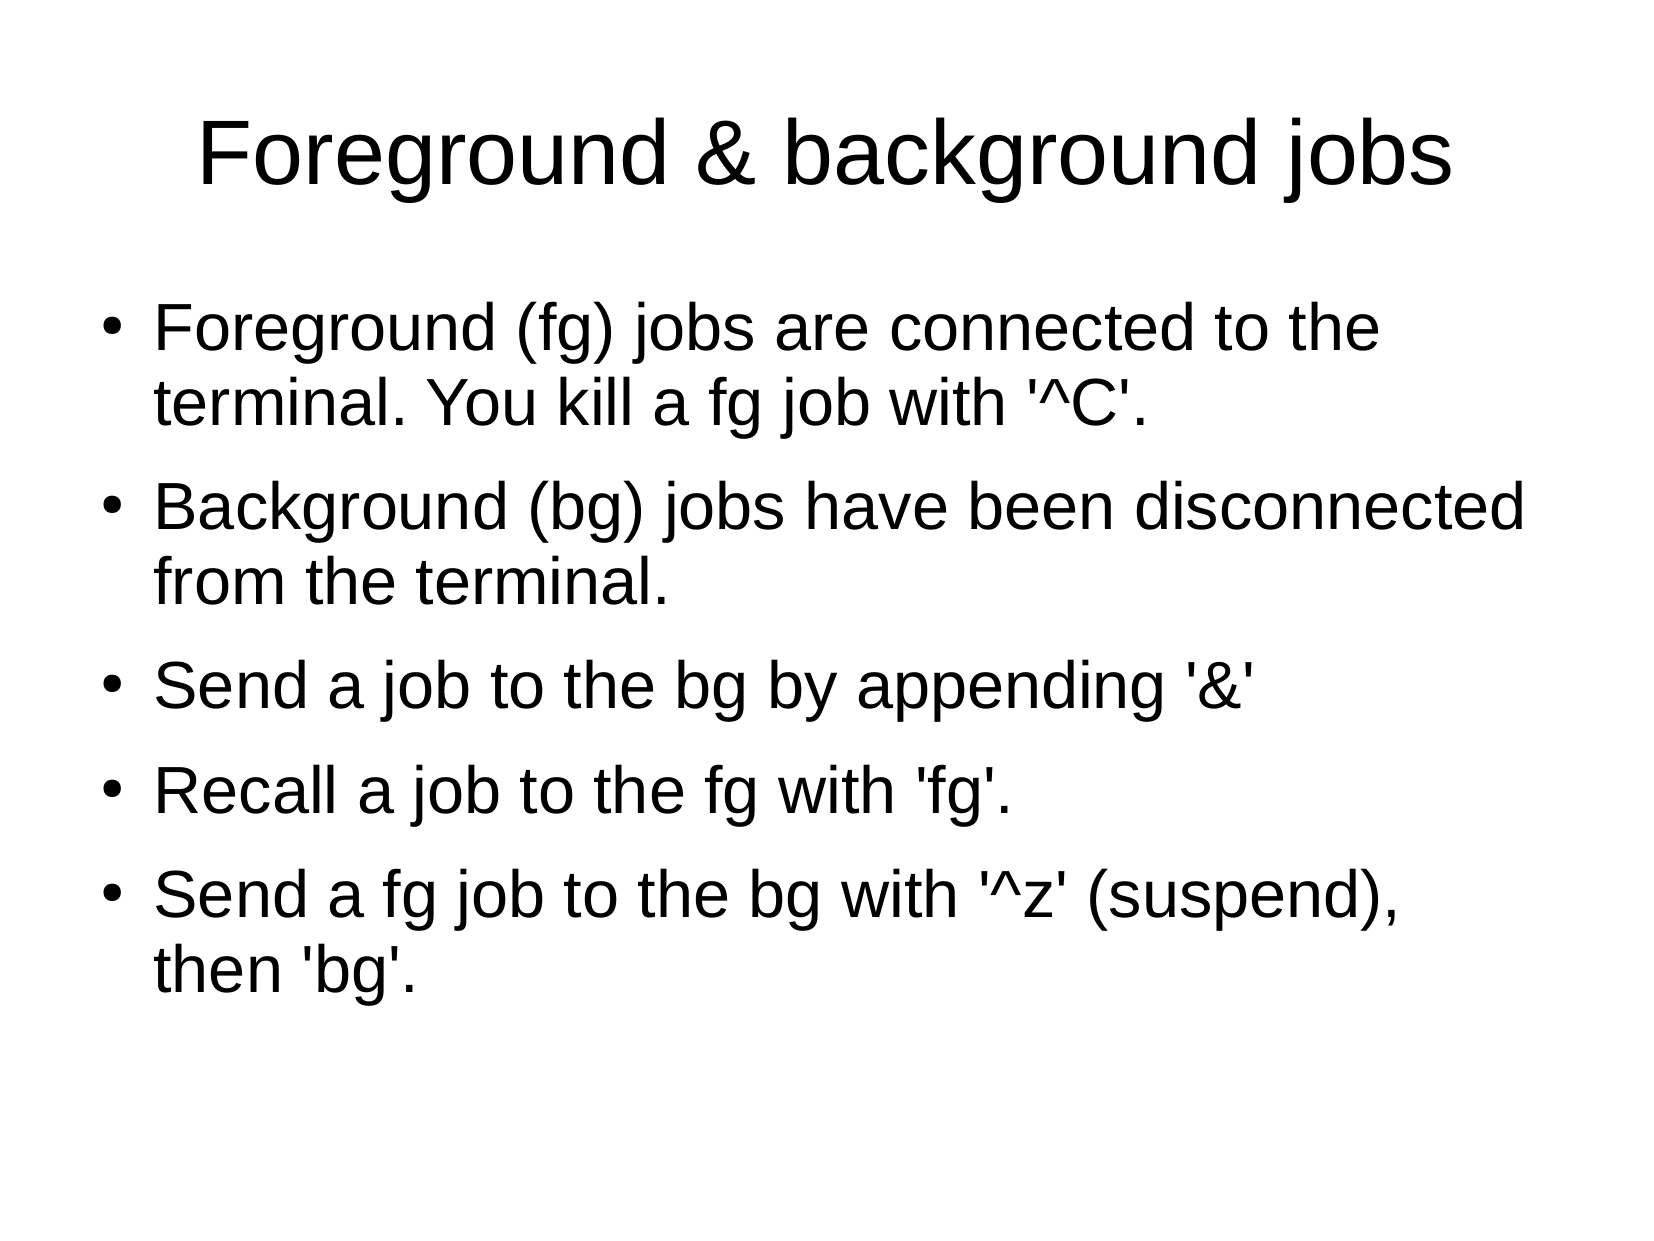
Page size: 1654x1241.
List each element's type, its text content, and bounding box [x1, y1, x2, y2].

list Foreground (fg) jobs are connected to the terminal. You kill a fg job with '^C'. Background (bg) jobs have been disconnected from the terminal. Send a job to the bg by appending '&' Recall a job to the fg with 'fg'. Send a fg job to the bg with '^z' (suspend), then 'bg'. [82, 290, 1538, 1010]
title Foreground & background jobs [82, 49, 1571, 257]
